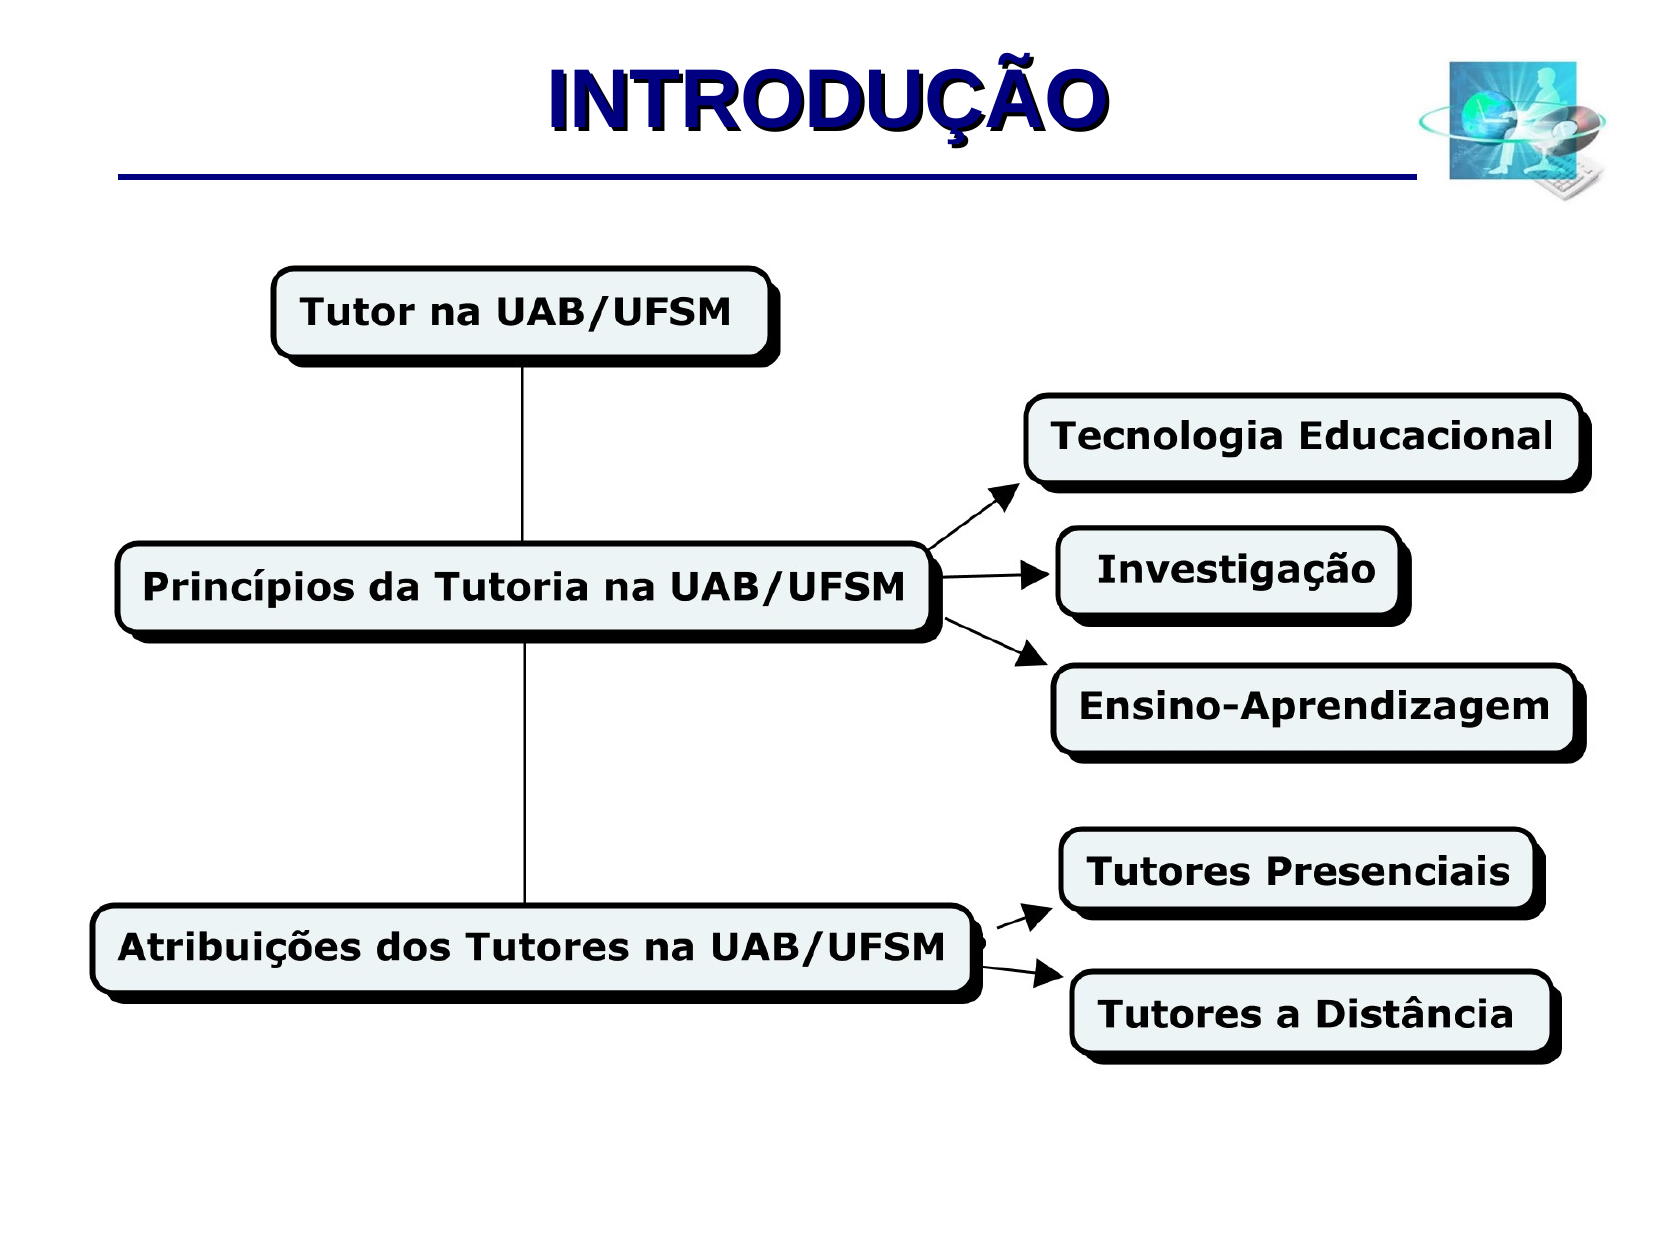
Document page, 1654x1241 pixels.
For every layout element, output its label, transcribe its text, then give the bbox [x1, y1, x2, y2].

text_box INTRODUÇÃO [531, 0, 1152, 223]
picture [1417, 58, 1609, 211]
picture [88, 265, 1595, 1070]
